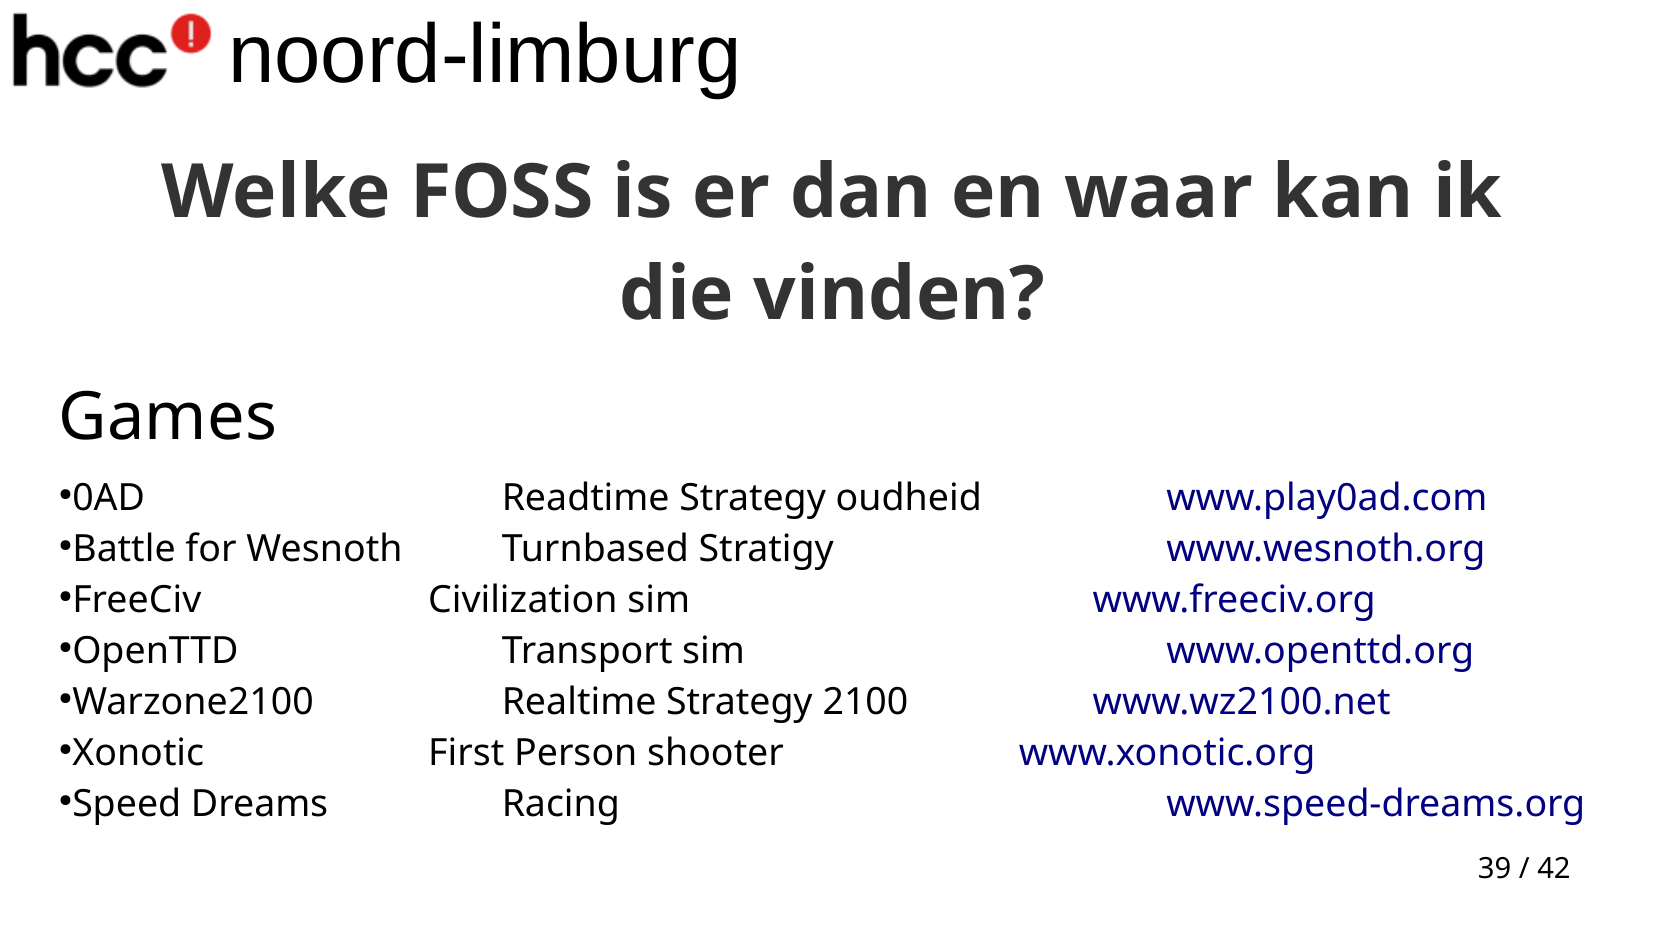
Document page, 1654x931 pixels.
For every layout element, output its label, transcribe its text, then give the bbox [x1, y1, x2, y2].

title Welke FOSS is er dan en waar kan ik die vinden? [129, 150, 1536, 328]
subtitle Games 0AD Readtime Strategy oudheid www.play0ad.com Battle for Wesnoth Turnbased Stratigy www.wesnoth.org FreeCiv Civilization sim www.freeciv.org OpenTTD Transport sim www.openttd.org Warzone2100 Realtime Strategy 2100 www.wz2100.net Xonotic First Person shooter www.xonotic.org Speed Dreams Racing www.speed-dreams.org [59, 380, 1630, 815]
picture [11, 11, 214, 91]
